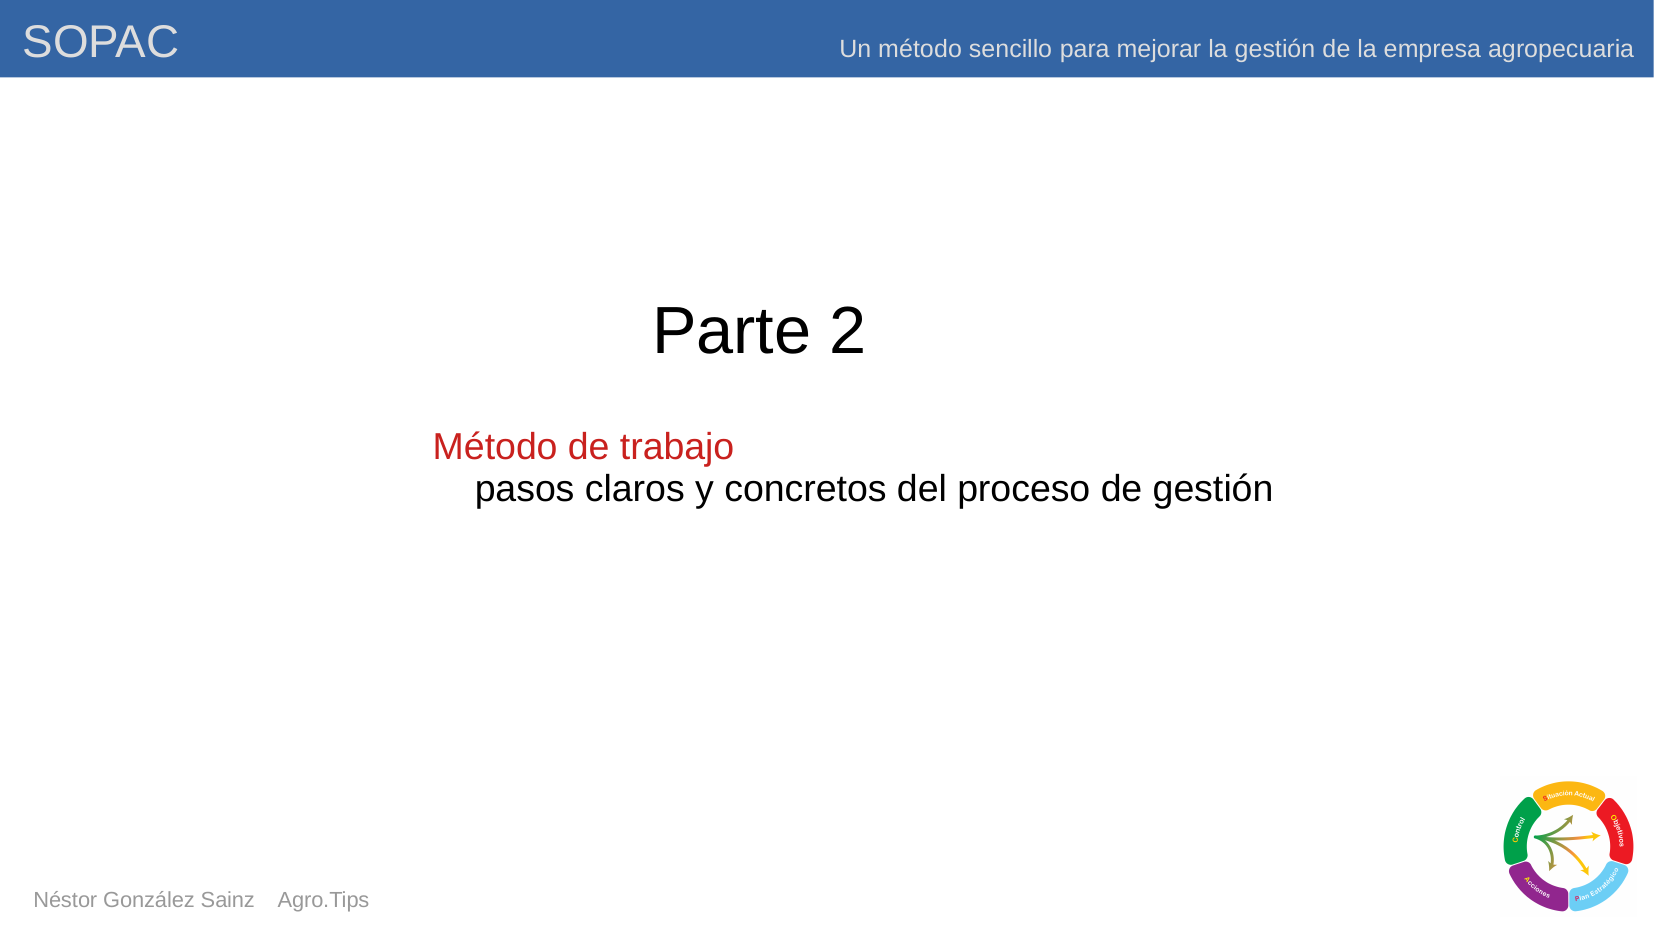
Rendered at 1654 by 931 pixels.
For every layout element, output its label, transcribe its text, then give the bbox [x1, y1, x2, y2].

picture [1500, 776, 1637, 917]
text_box Parte 2 [637, 285, 901, 376]
text_box Método de trabajo pasos claros y concretos del proceso de gestión [417, 418, 1351, 559]
